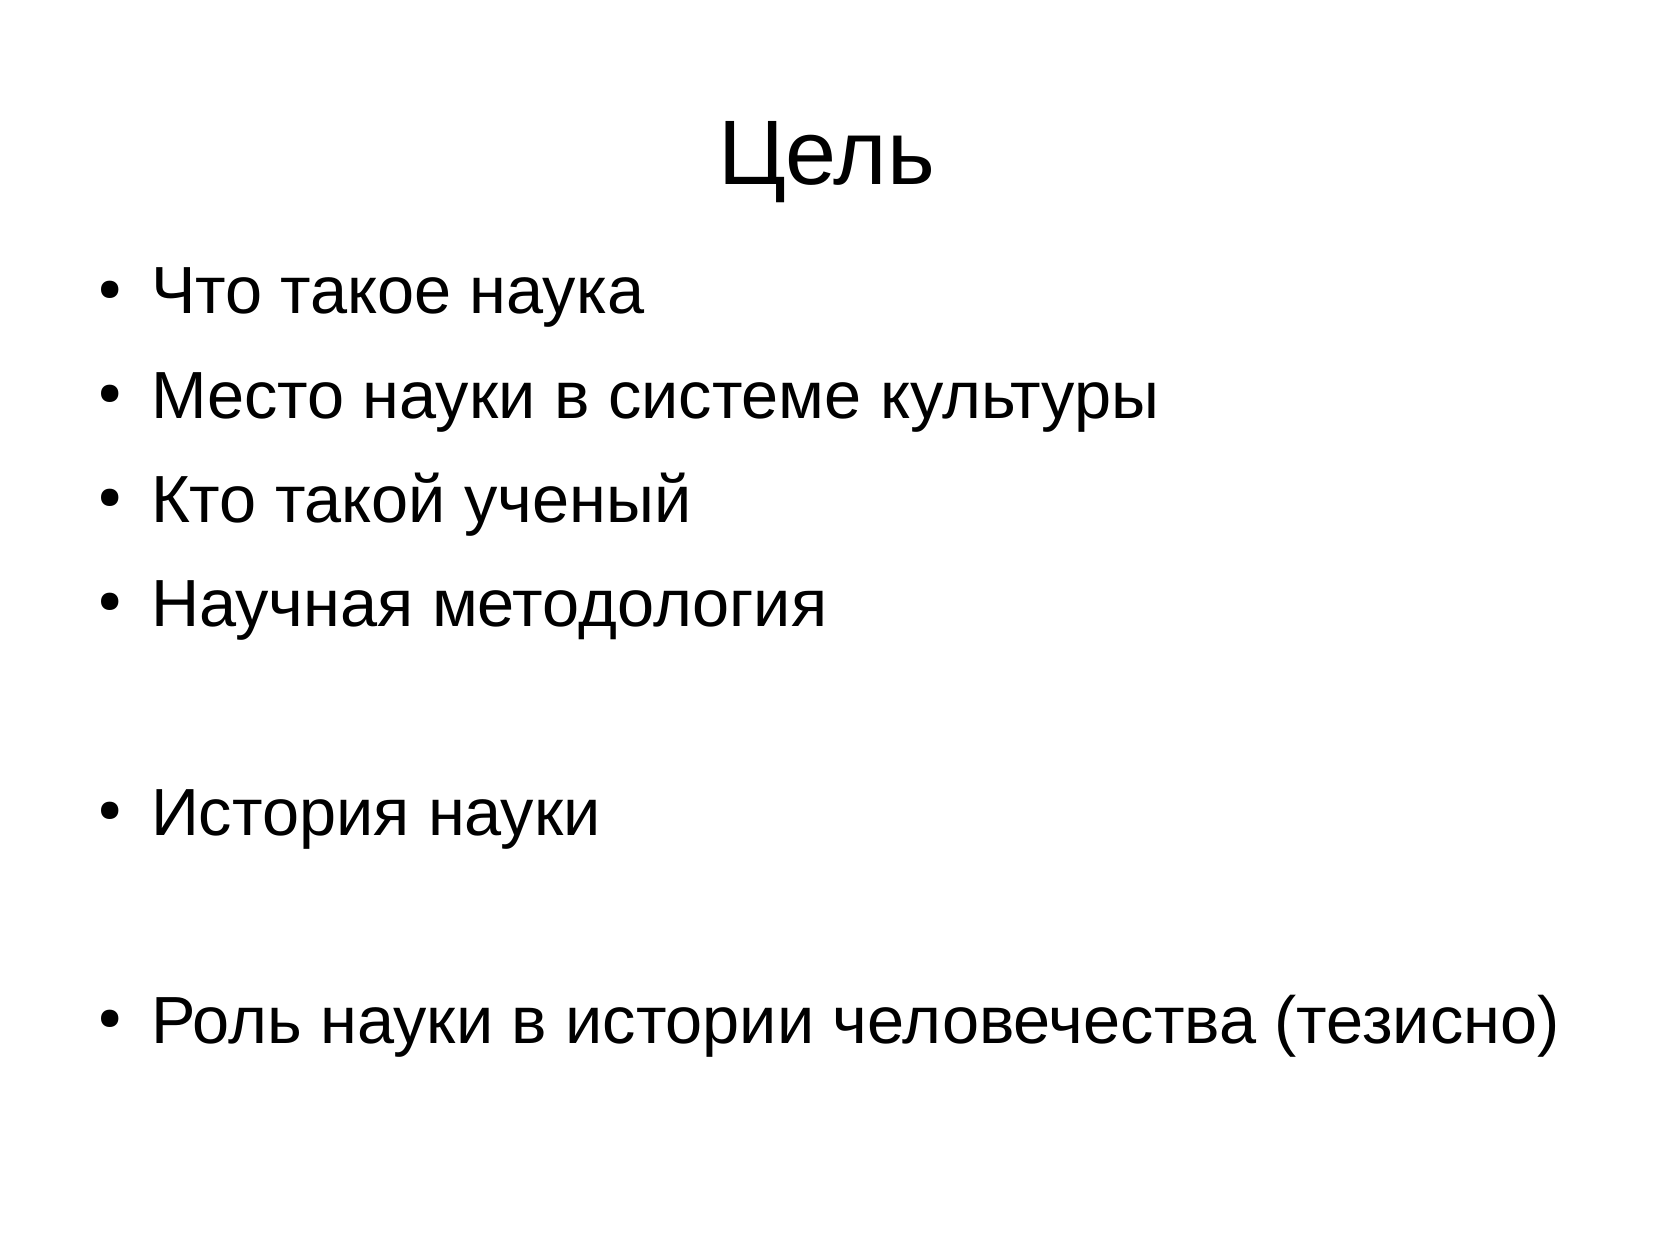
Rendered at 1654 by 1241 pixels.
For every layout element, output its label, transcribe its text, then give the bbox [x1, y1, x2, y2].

list Что такое наука Место науки в системе культуры Кто такой ученый Научная методология История науки Роль науки в истории человечества (тезисно) [80, 253, 1569, 1073]
title Цель [82, 49, 1571, 257]
